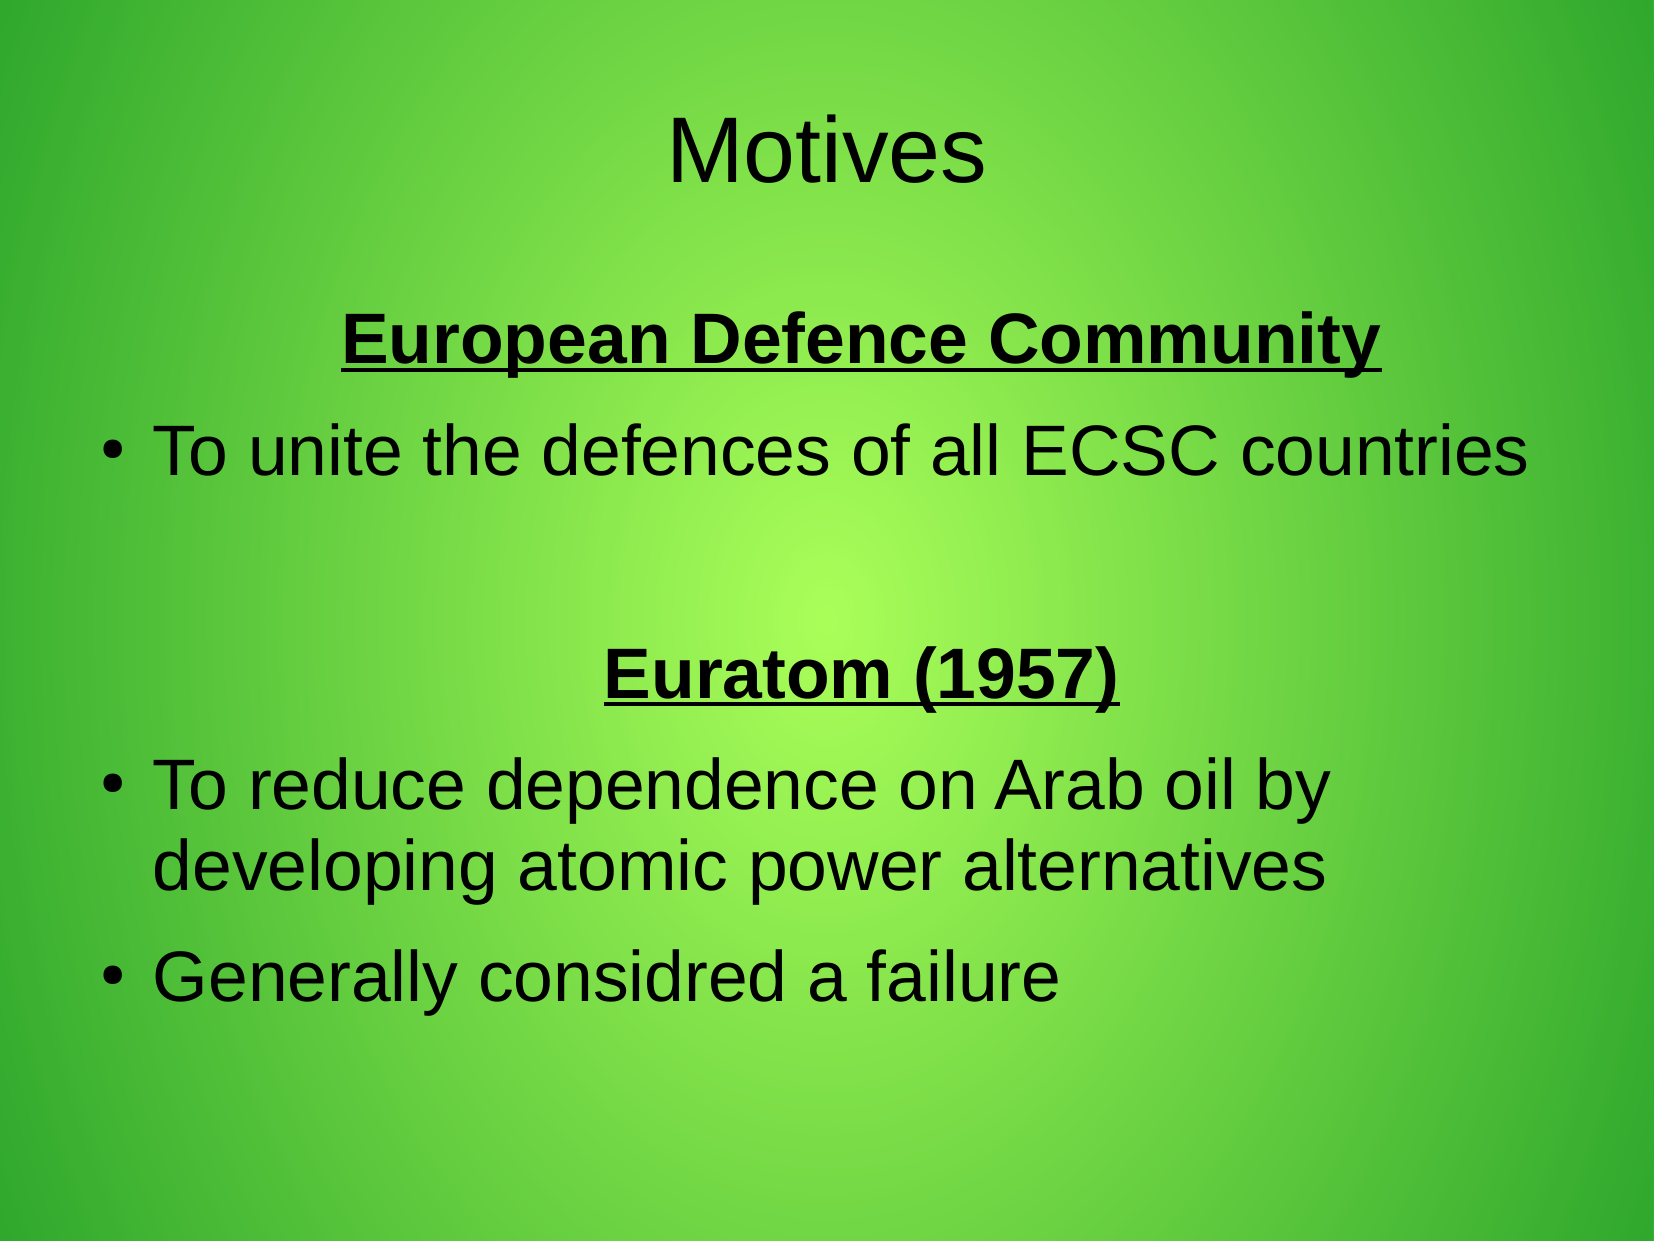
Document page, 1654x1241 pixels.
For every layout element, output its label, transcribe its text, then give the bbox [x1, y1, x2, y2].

list European Defence Community To unite the defences of all ECSC countries Euratom (1957) To reduce dependence on Arab oil by developing atomic power alternatives Generally considred a failure [82, 299, 1571, 1019]
title Motives [82, 47, 1571, 252]
